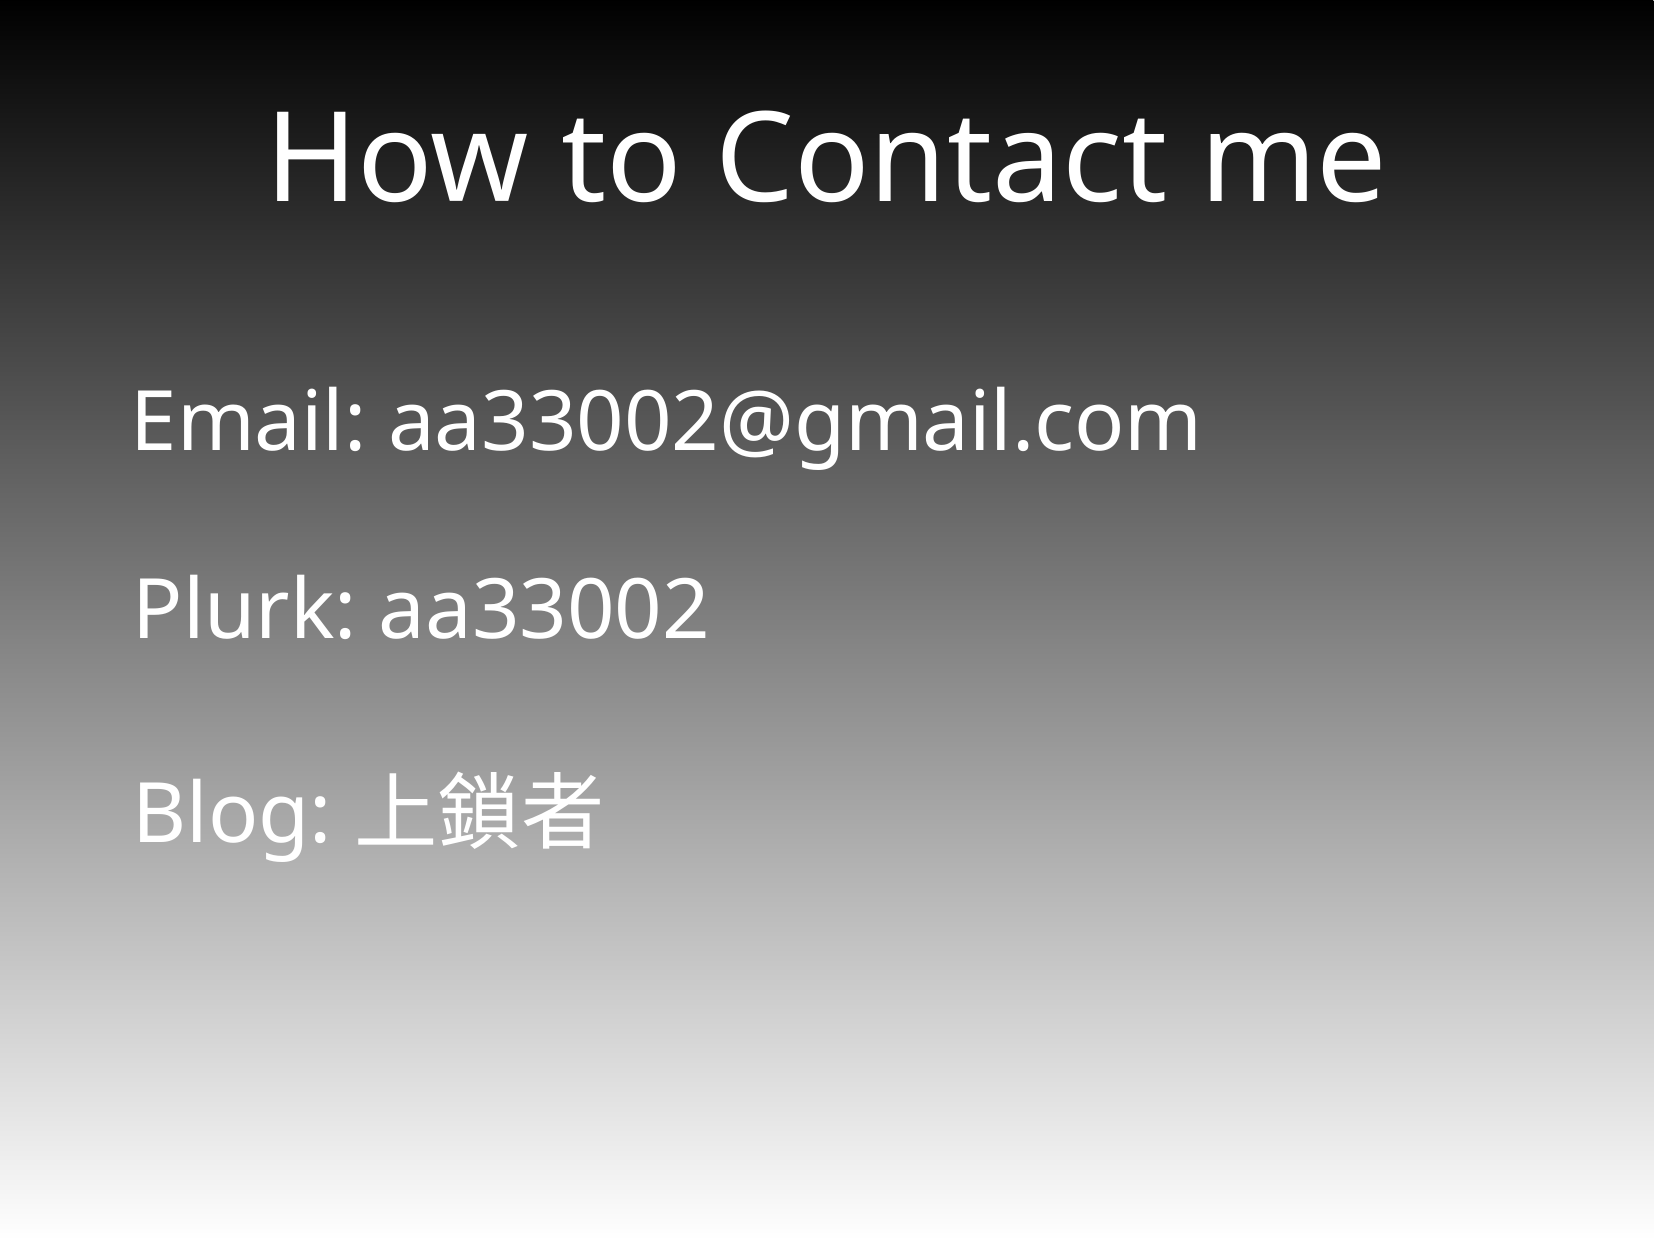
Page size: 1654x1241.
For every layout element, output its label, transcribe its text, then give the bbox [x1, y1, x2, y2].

text_box Plurk: aa33002 [118, 542, 733, 650]
text_box Email: aa33002@gmail.com [115, 354, 1148, 462]
text_box Blog:上鎖者 [118, 738, 625, 846]
title How to Contact me [82, 56, 1571, 250]
